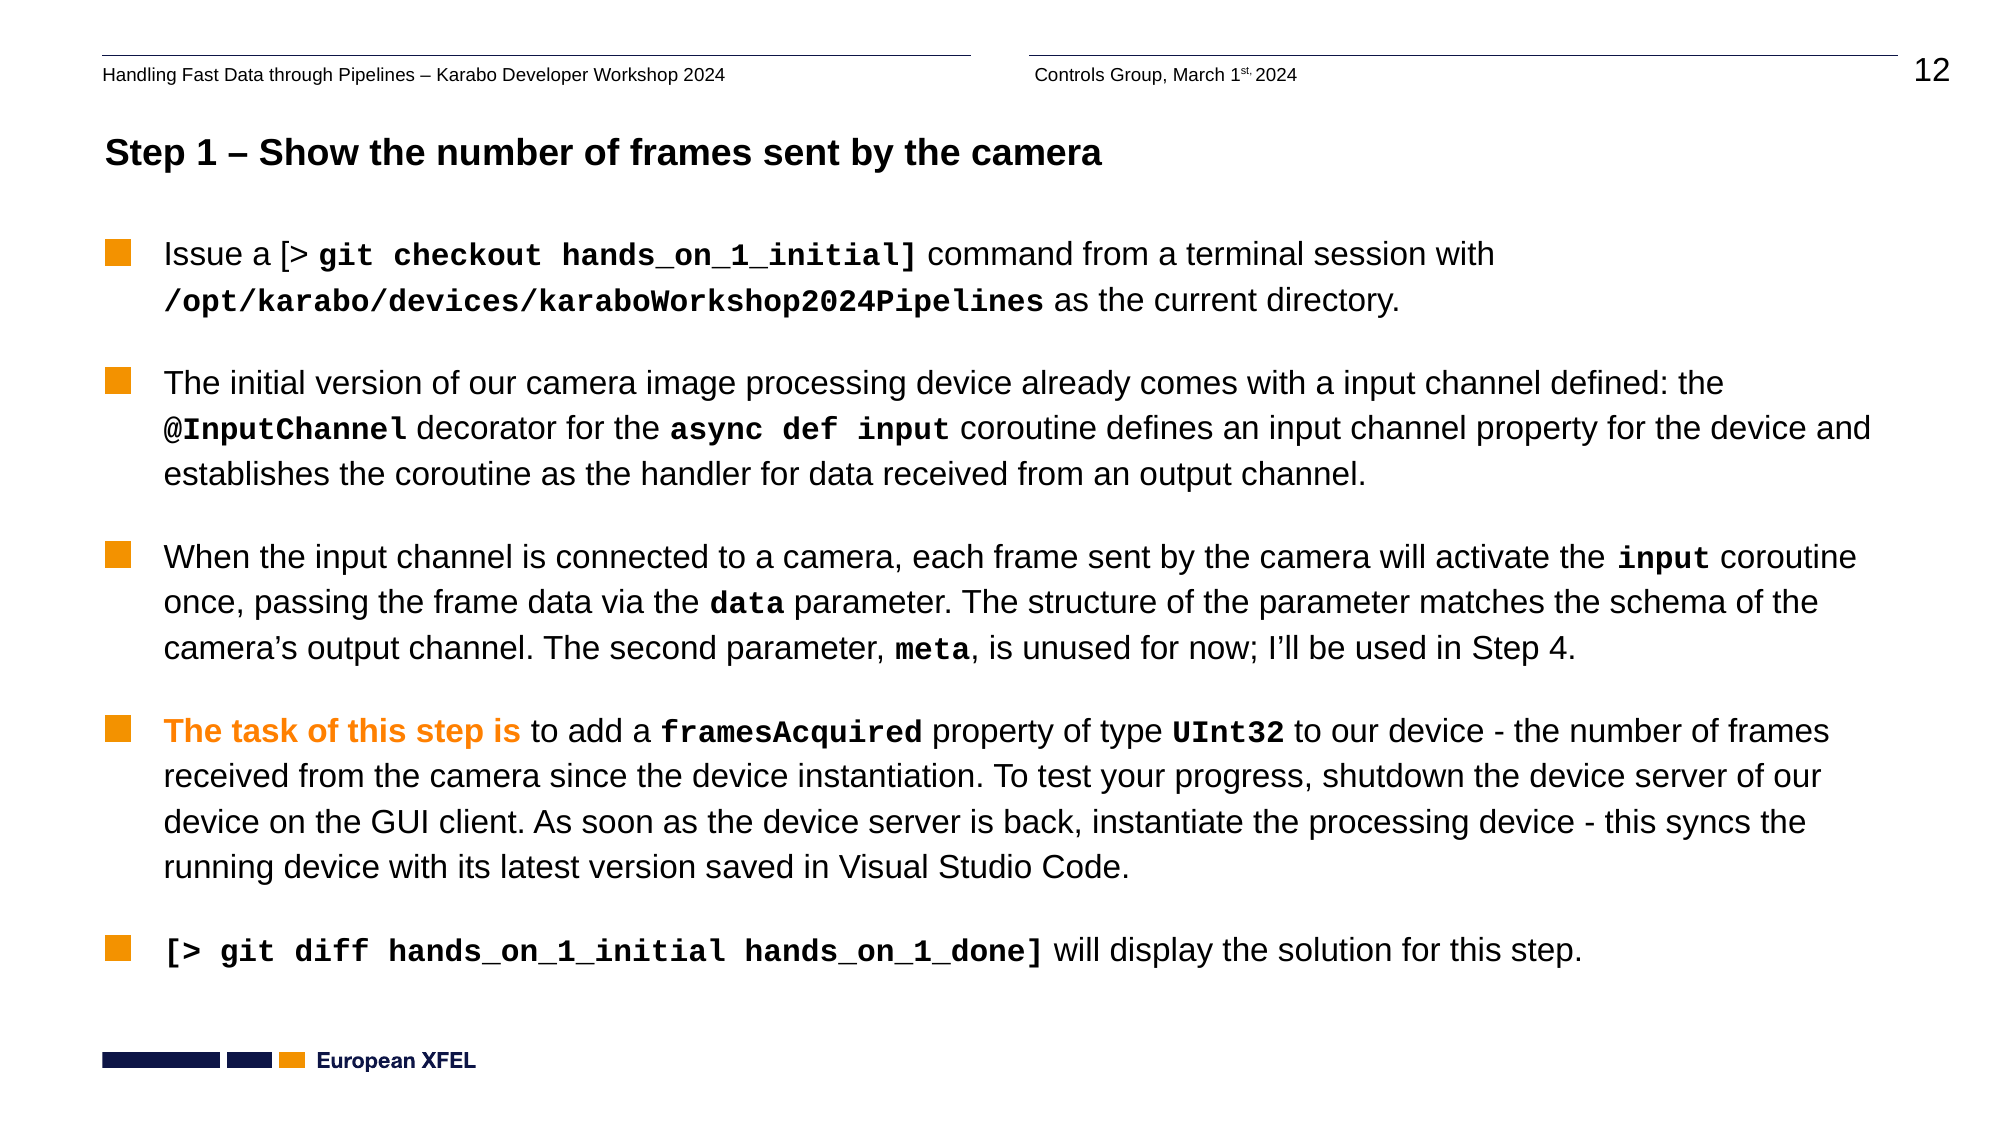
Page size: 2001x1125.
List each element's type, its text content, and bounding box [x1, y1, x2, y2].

text_box Step 1 – Show the number of frames sent by the camera [90, 124, 1118, 181]
list Issue a [> git checkout hands_on_1_initial] command from a terminal session with /opt/karabo/devices/karaboWorkshop2024Pipelines as the current directory. The initial version of our camera image processing device already comes with a input channel defined: the @InputChannel decorator for the async def input coroutine defines an input channel property for the device and establishes the coroutine as the handler for data received from an output channel. When the input channel is connected to a camera, each frame sent by the camera will activate the input coroutine once, passing the frame data via the data parameter. The structure of the parameter matches the schema of the camera’s output channel. The second parameter, meta, is unused for now; I’ll be used in Step 4. The task of this step is to add a framesAcquired property of type UInt32 to our device - the number of frames received from the camera since the device instantiation. To test your progress, shutdown the device server of our device on the GUI client. As soon as the device server is back, instantiate the processing device - this syncs the running device with its latest version saved in Visual Studio Code. [> git diff hands_on_1_initial hands_on_1_done] will display the solution for this step. [105, 154, 1906, 515]
